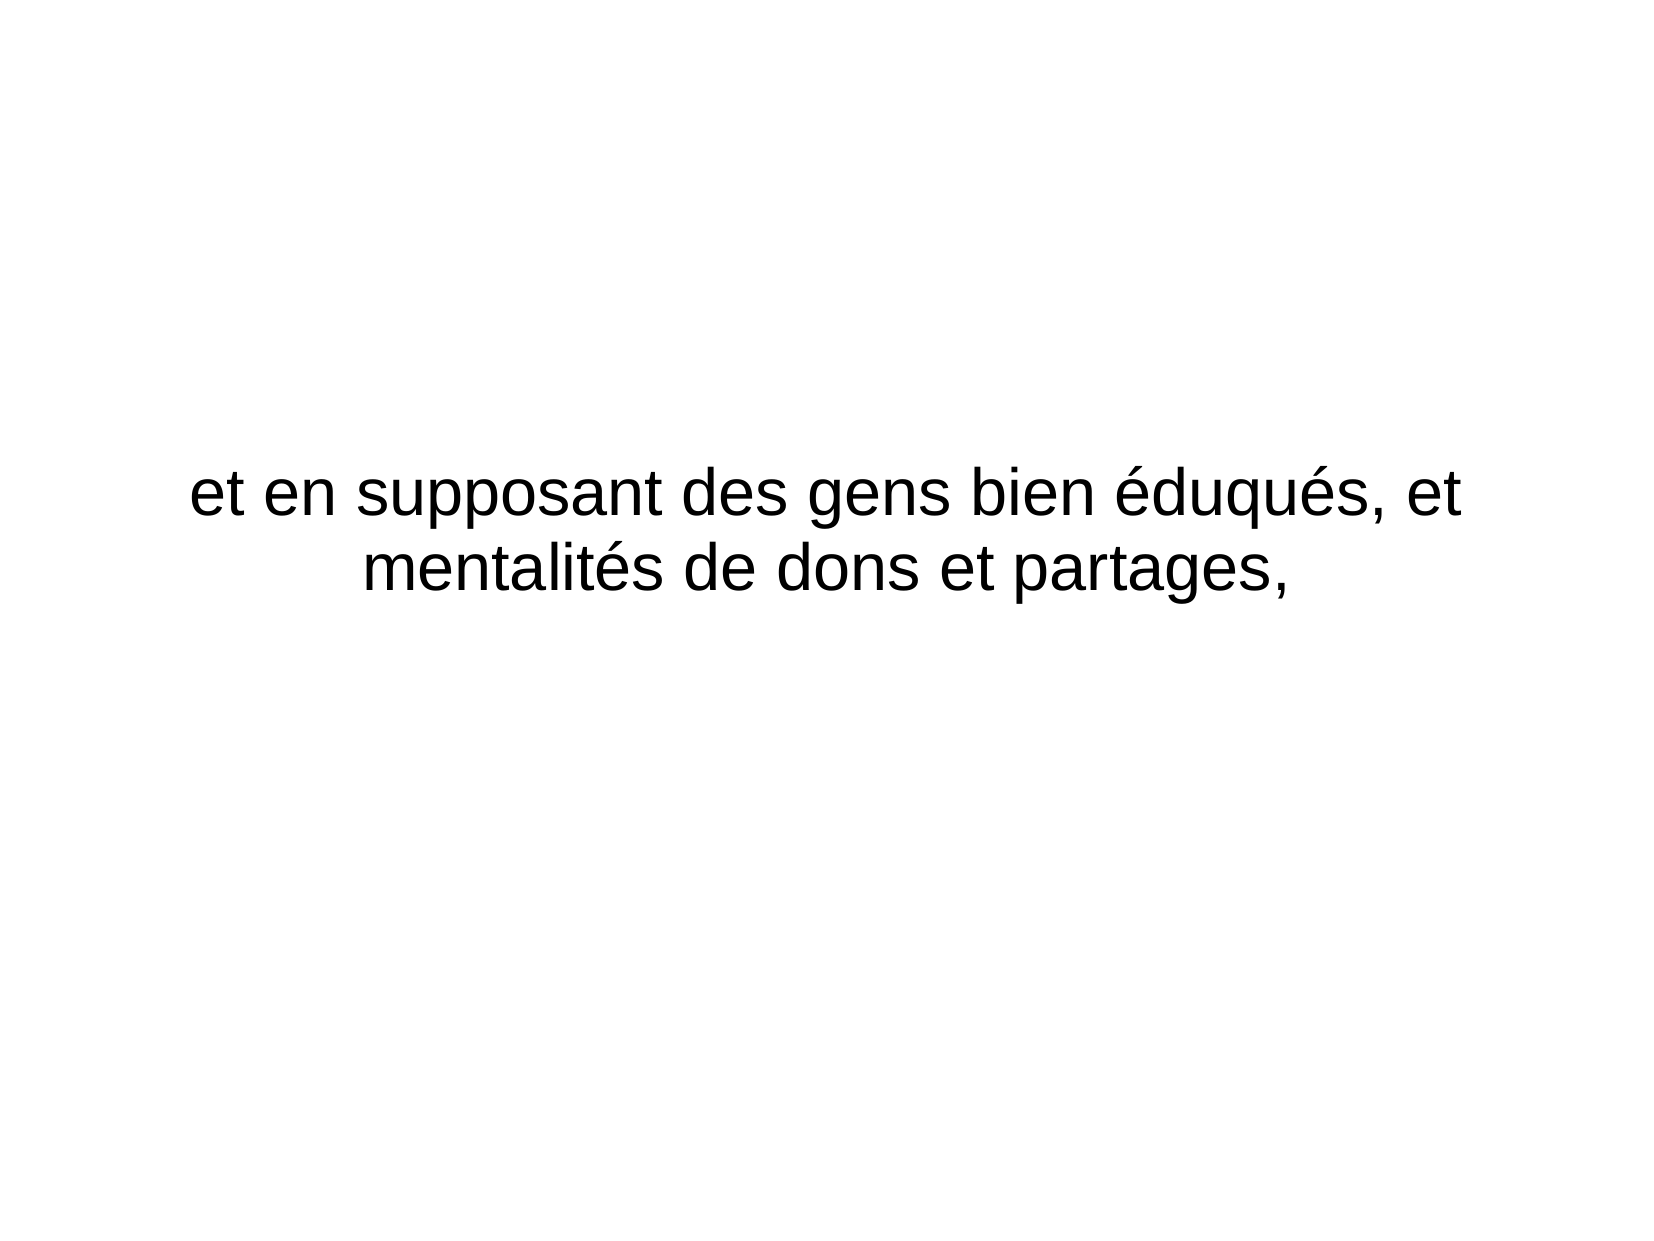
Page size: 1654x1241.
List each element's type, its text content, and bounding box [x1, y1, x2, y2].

subtitle et en supposant des gens bien éduqués, et mentalités de dons et partages, [82, 49, 1571, 1010]
